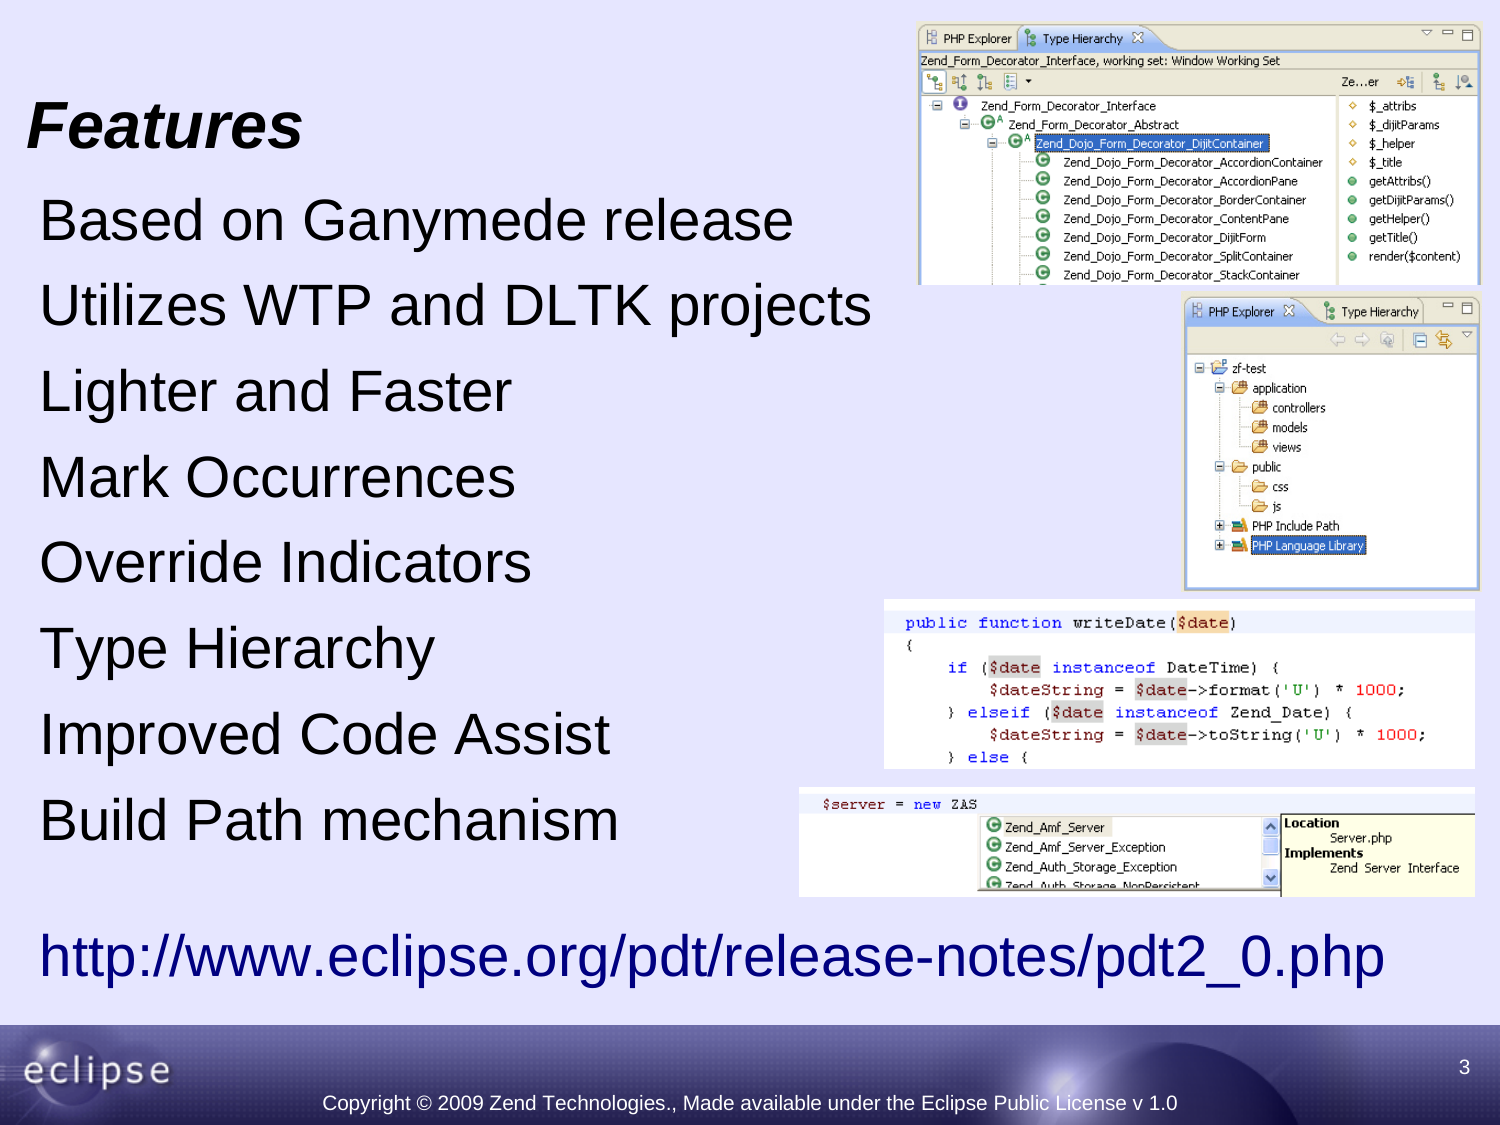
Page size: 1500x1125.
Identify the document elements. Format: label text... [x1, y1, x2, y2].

title Features [26, 84, 916, 172]
picture [799, 787, 1475, 897]
list Based on Ganymede release Utilizes WTP and DLTK projects Lighter and Faster Mark Occurrences Override Indicators Type Hierarchy Improved Code Assist Build Path mechanism http://www.eclipse.org/pdt/release-notes/pdt2_0.php [37, 187, 1463, 1021]
picture [0, 1025, 1500, 1125]
picture [916, 21, 1483, 285]
picture [1181, 291, 1482, 593]
picture [884, 599, 1475, 769]
